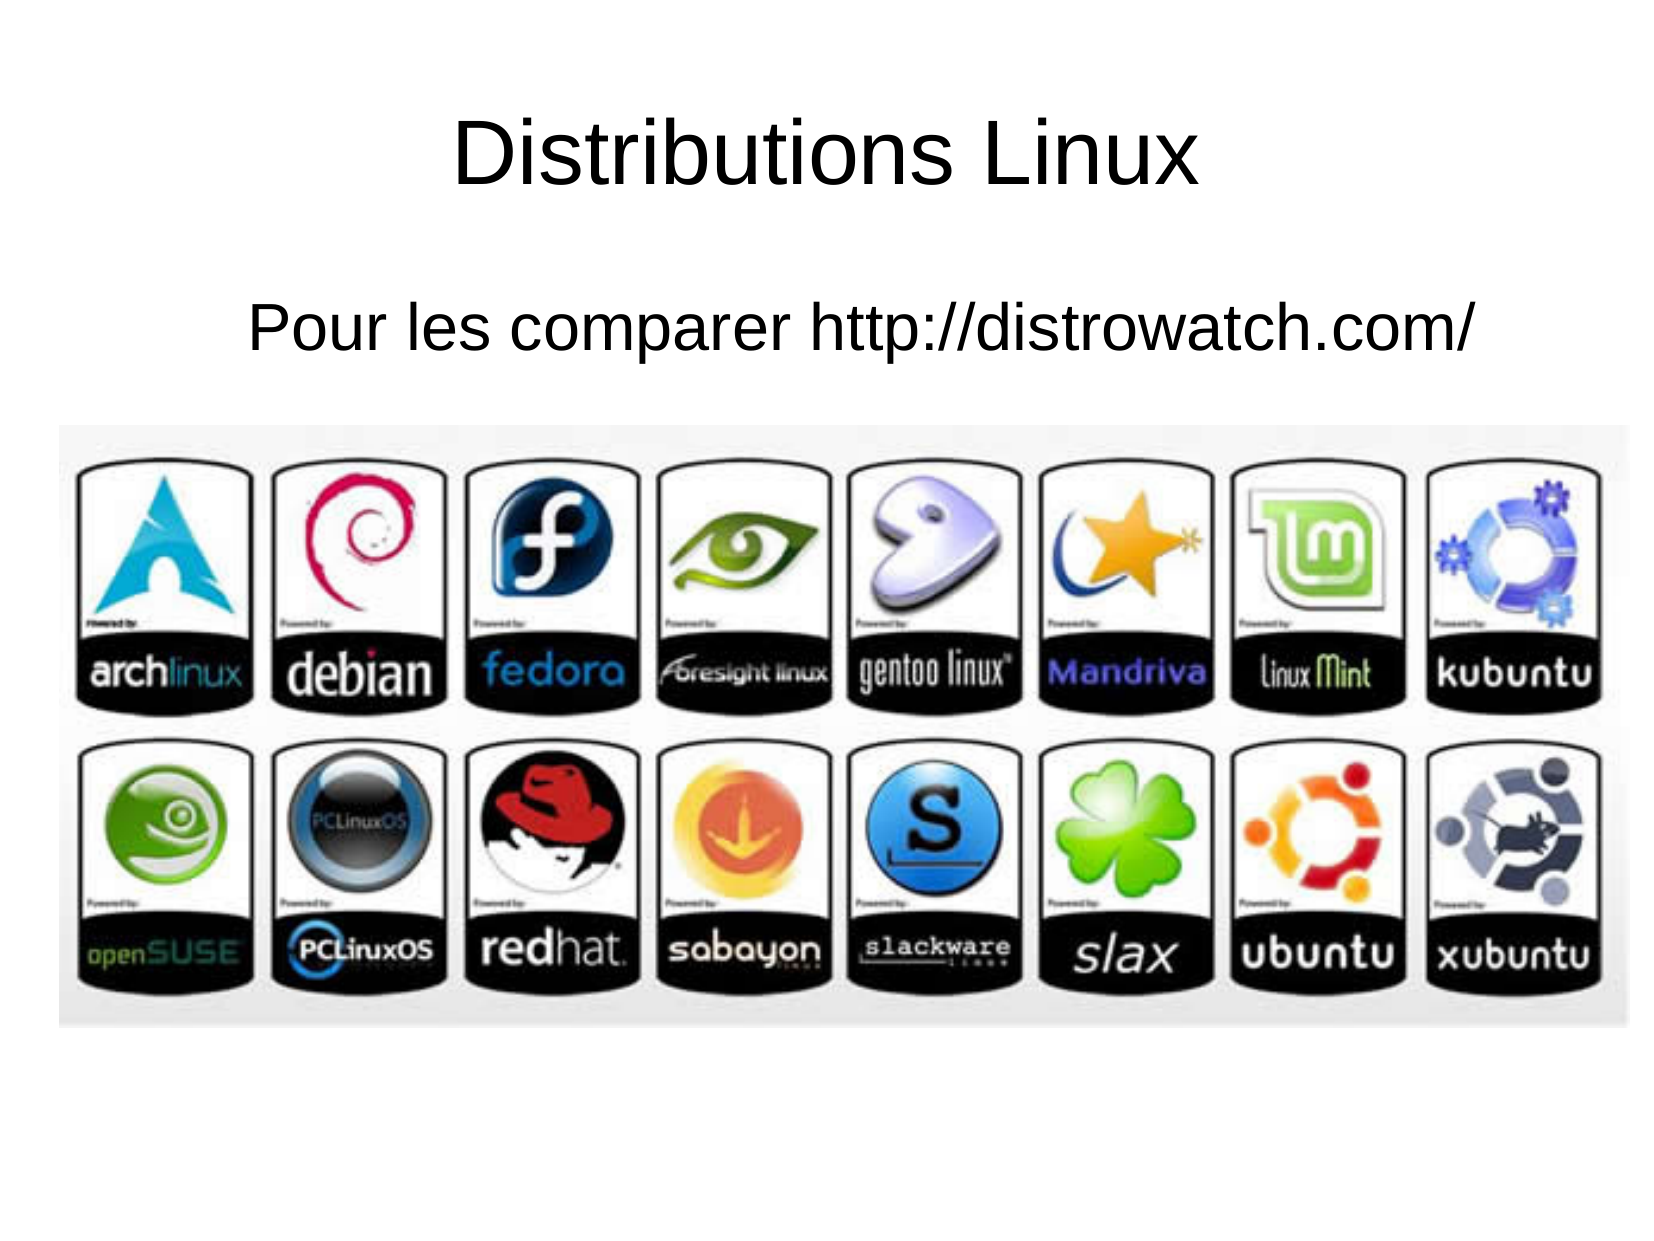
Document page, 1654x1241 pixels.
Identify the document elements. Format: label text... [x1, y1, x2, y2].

title Distributions Linux [82, 49, 1571, 257]
list Pour les comparer http://distrowatch.com/ [82, 290, 1571, 425]
picture [59, 425, 1630, 1028]
